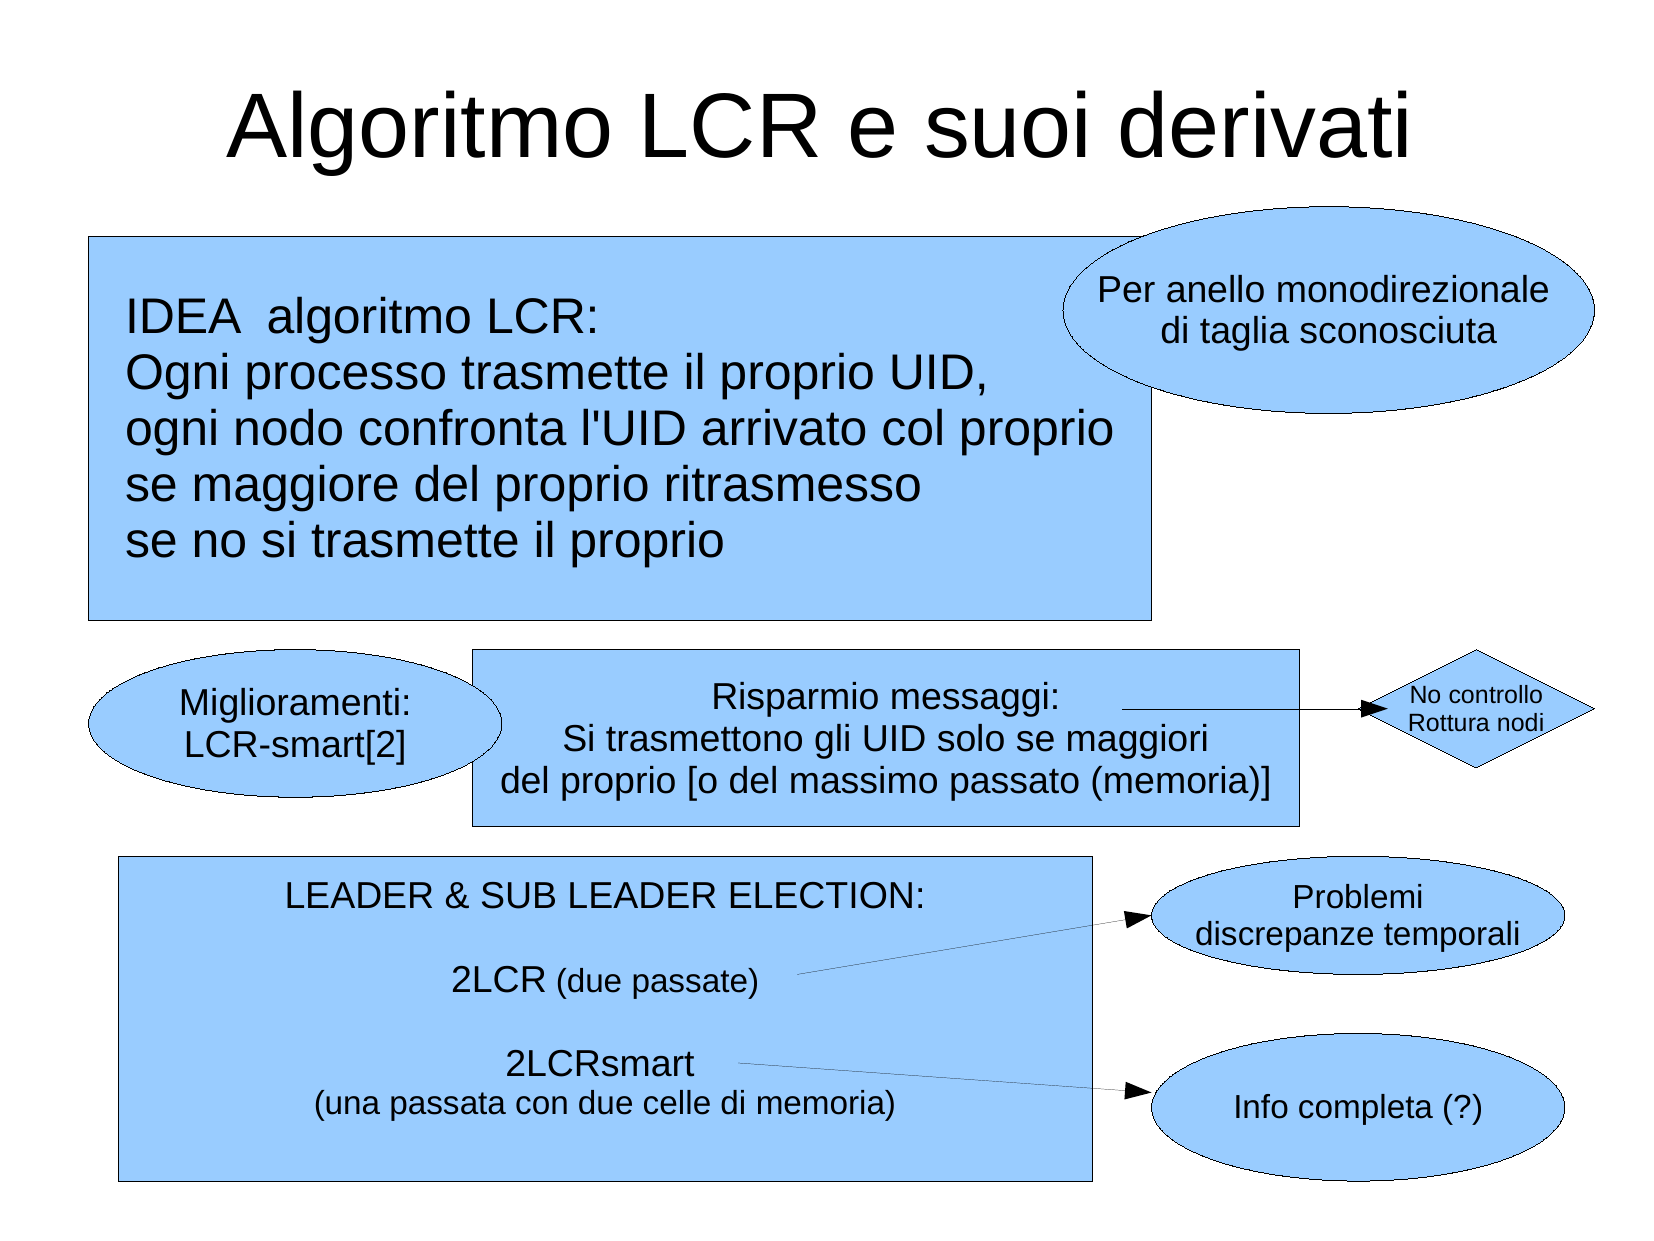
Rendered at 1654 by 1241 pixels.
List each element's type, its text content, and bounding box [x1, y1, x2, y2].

text_box Problemi discrepanze temporali [1151, 856, 1565, 975]
text_box IDEA algoritmo LCR: Ogni processo trasmette il proprio UID, ogni nodo confronta l'UID arrivato col proprio se maggiore del proprio ritrasmesso se no si trasmette il proprio [88, 236, 1152, 621]
text_box LEADER & SUB LEADER ELECTION: 2LCR (due passate) 2LCRsmart (una passata con due celle di memoria) [118, 856, 1093, 1182]
text_box No controllo Rottura nodi [1370, 649, 1595, 768]
text_box Miglioramenti: LCR-smart[2] [88, 649, 502, 798]
text_box Info completa (?) [1151, 1033, 1565, 1182]
text_box Risparmio messaggi: Si trasmettono gli UID solo se maggiori del proprio [o del massimo passato (memoria)] [472, 649, 1300, 827]
text_box Per anello monodirezionale di taglia sconosciuta [1062, 206, 1595, 414]
title Algoritmo LCR e suoi derivati [76, 29, 1565, 222]
